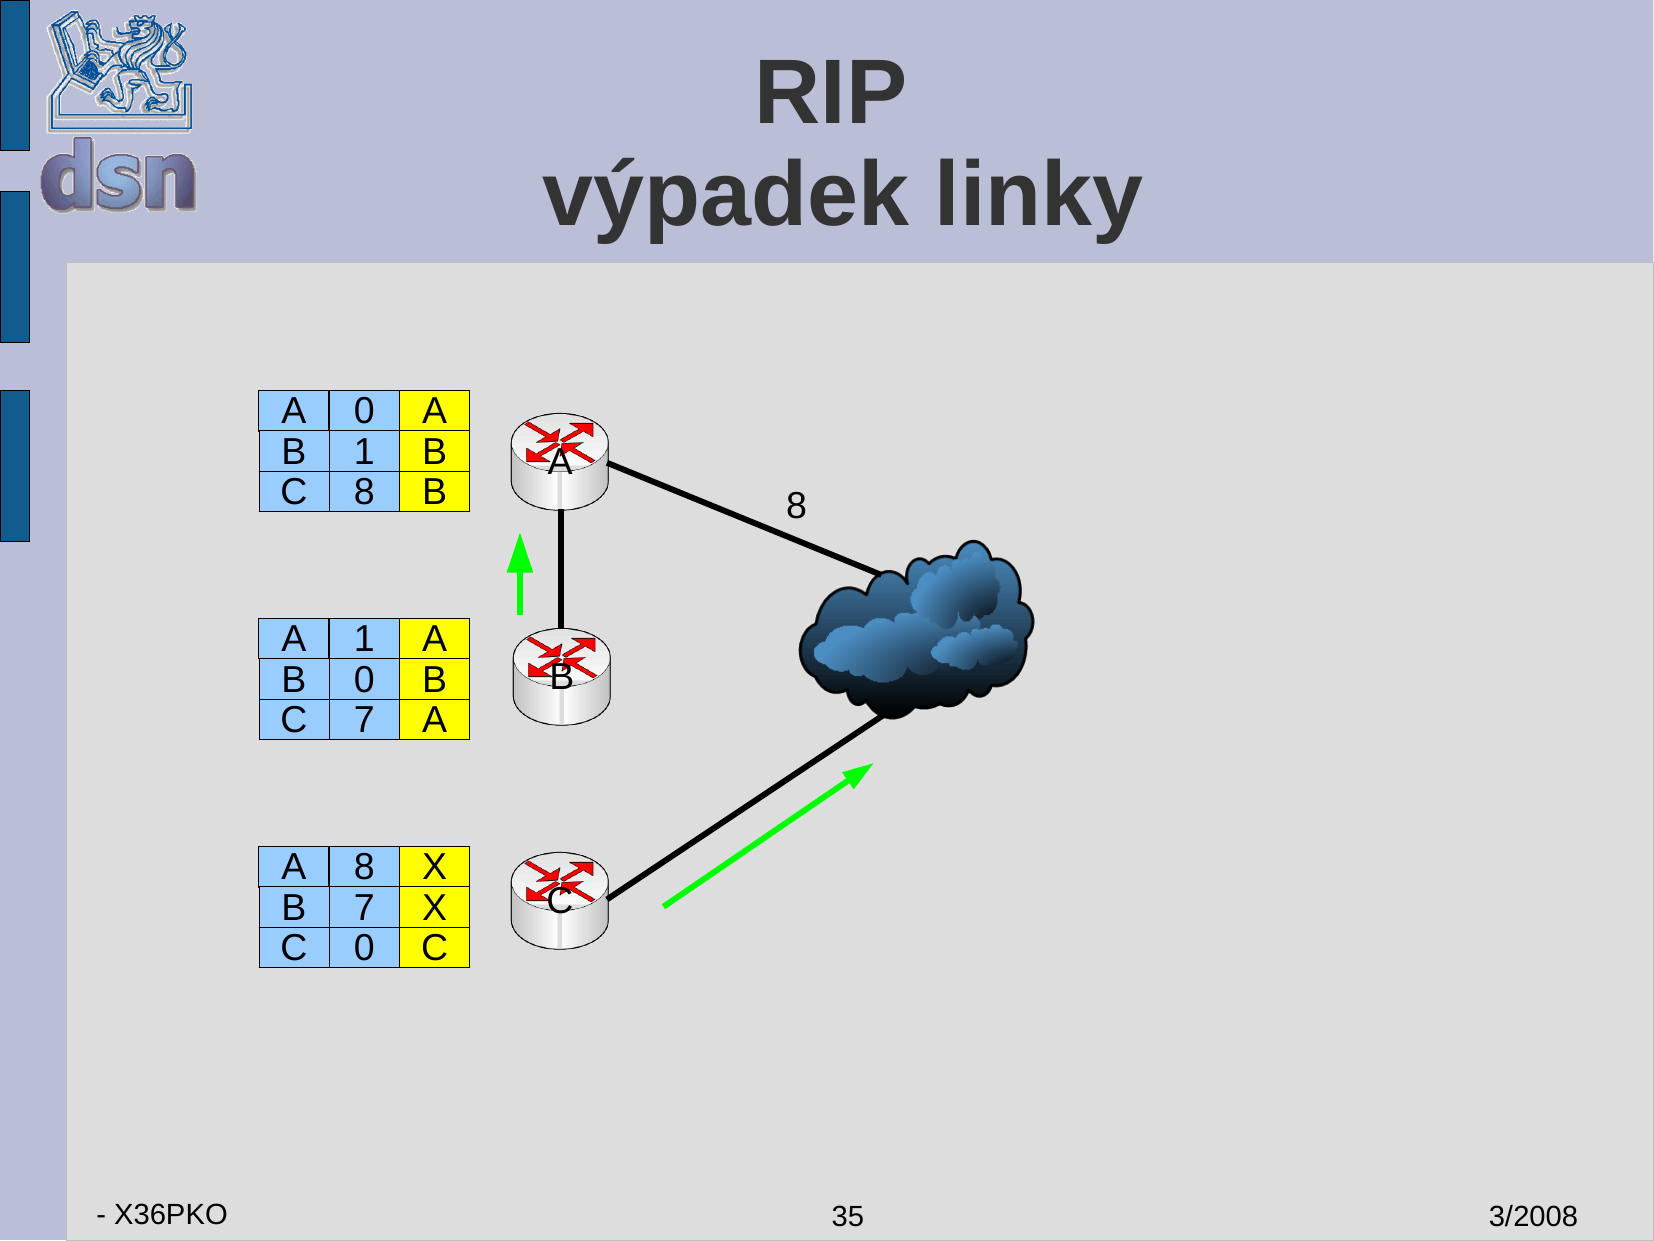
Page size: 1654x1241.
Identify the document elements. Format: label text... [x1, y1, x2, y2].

text_box A [399, 390, 470, 430]
text_box C [259, 471, 329, 512]
text_box X [399, 846, 470, 886]
text_box A [399, 618, 470, 658]
text_box A [258, 846, 329, 888]
text_box 7 [329, 886, 399, 927]
text_box C [259, 699, 329, 740]
text_box 8 [329, 846, 399, 886]
text_box A [399, 699, 470, 740]
picture [10, 10, 223, 230]
picture [510, 412, 609, 511]
text_box B [259, 430, 329, 471]
text_box B [399, 658, 470, 699]
text_box X [399, 886, 470, 927]
text_box A [258, 618, 329, 659]
picture [510, 851, 609, 950]
picture [512, 627, 611, 726]
text_box 0 [329, 927, 399, 968]
text_box 1 [329, 618, 399, 658]
text_box 8 [329, 471, 399, 512]
title RIP výpadek linky [210, 39, 1478, 247]
text_box 7 [329, 699, 399, 740]
text_box 0 [329, 390, 399, 430]
text_box B [259, 886, 329, 927]
text_box B [259, 658, 329, 699]
text_box A [258, 390, 329, 432]
text_box C [259, 927, 329, 968]
text_box C [399, 927, 470, 968]
text_box 8 [771, 476, 822, 534]
picture [798, 539, 1035, 720]
text_box 1 [329, 430, 399, 471]
text_box 0 [329, 658, 399, 699]
text_box B [399, 430, 470, 471]
text_box B [399, 471, 470, 512]
